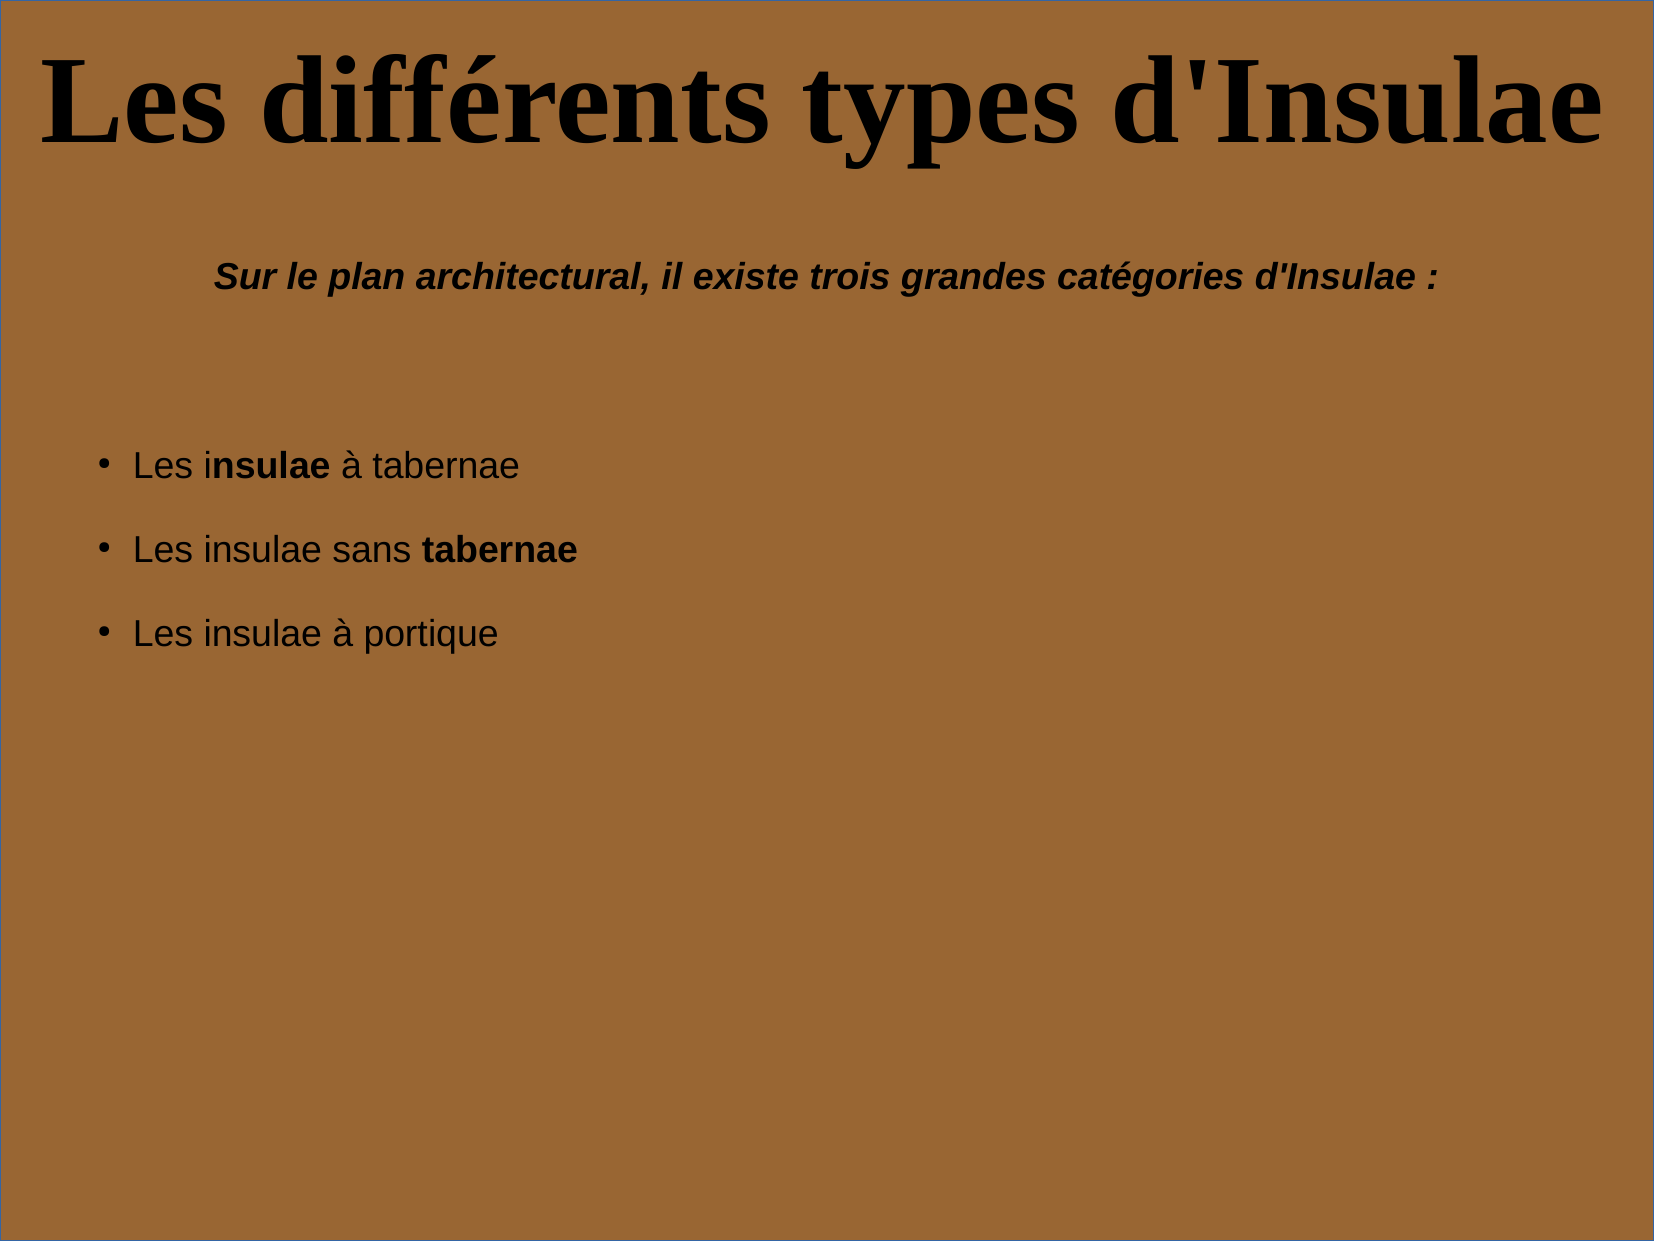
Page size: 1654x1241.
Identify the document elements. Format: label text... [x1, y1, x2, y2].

text_box Sur le plan architectural, il existe trois grandes catégories d'Insulae : [82, 248, 1571, 305]
text_box Les insulae à tabernae Les insulae sans tabernae Les insulae à portique [82, 436, 1217, 662]
text_box Les différents types d'Insulae [26, 23, 1654, 178]
text_box [0, 0, 1654, 1241]
